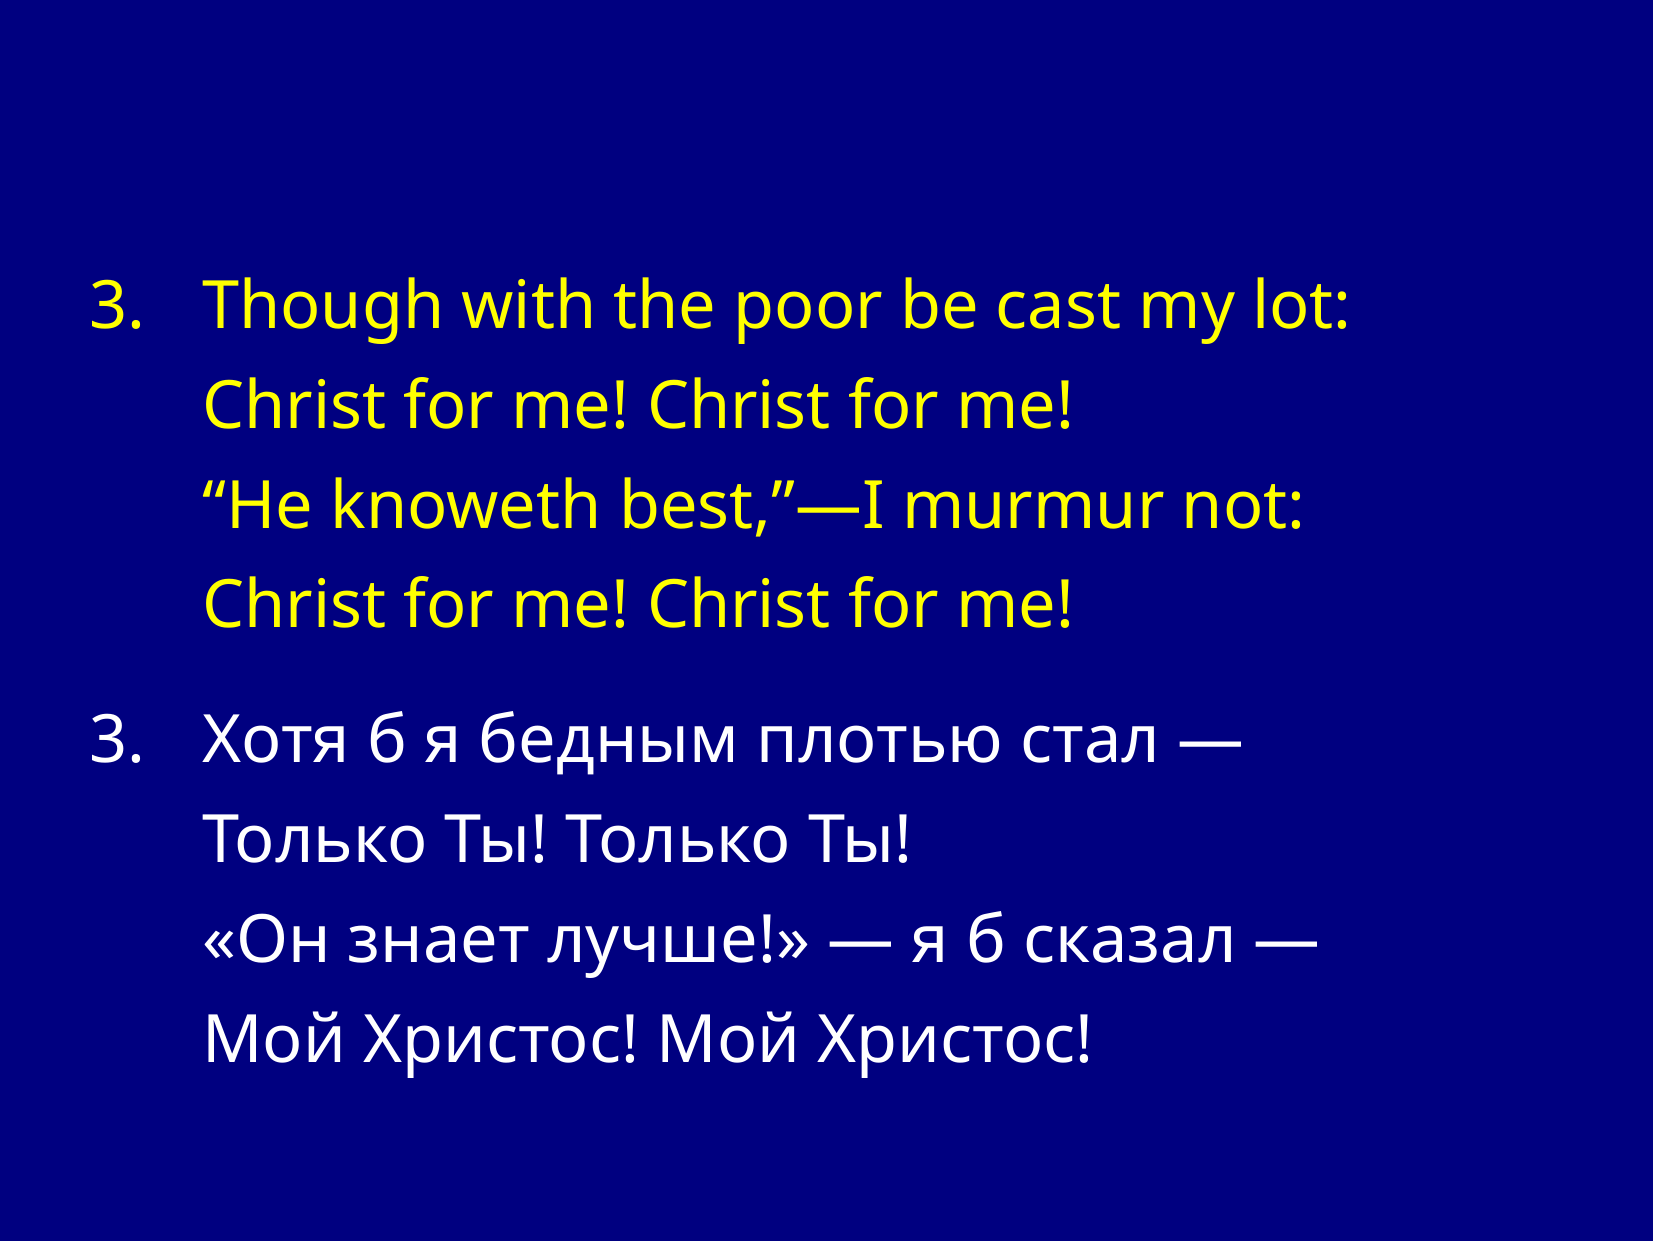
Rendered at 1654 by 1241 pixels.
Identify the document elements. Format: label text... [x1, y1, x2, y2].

text_box 3. Хотя б я бедным плотью стал — Только Ты! Только Ты! «Он знает лучше!» — я б сказал — Мой Христос! Мой Христос! [75, 675, 1576, 1163]
text_box 3. Though with the poor be cast my lot: Christ for me! Christ for me! “He knoweth best,”—I murmur not: Christ for me! Christ for me! [75, 150, 1653, 638]
